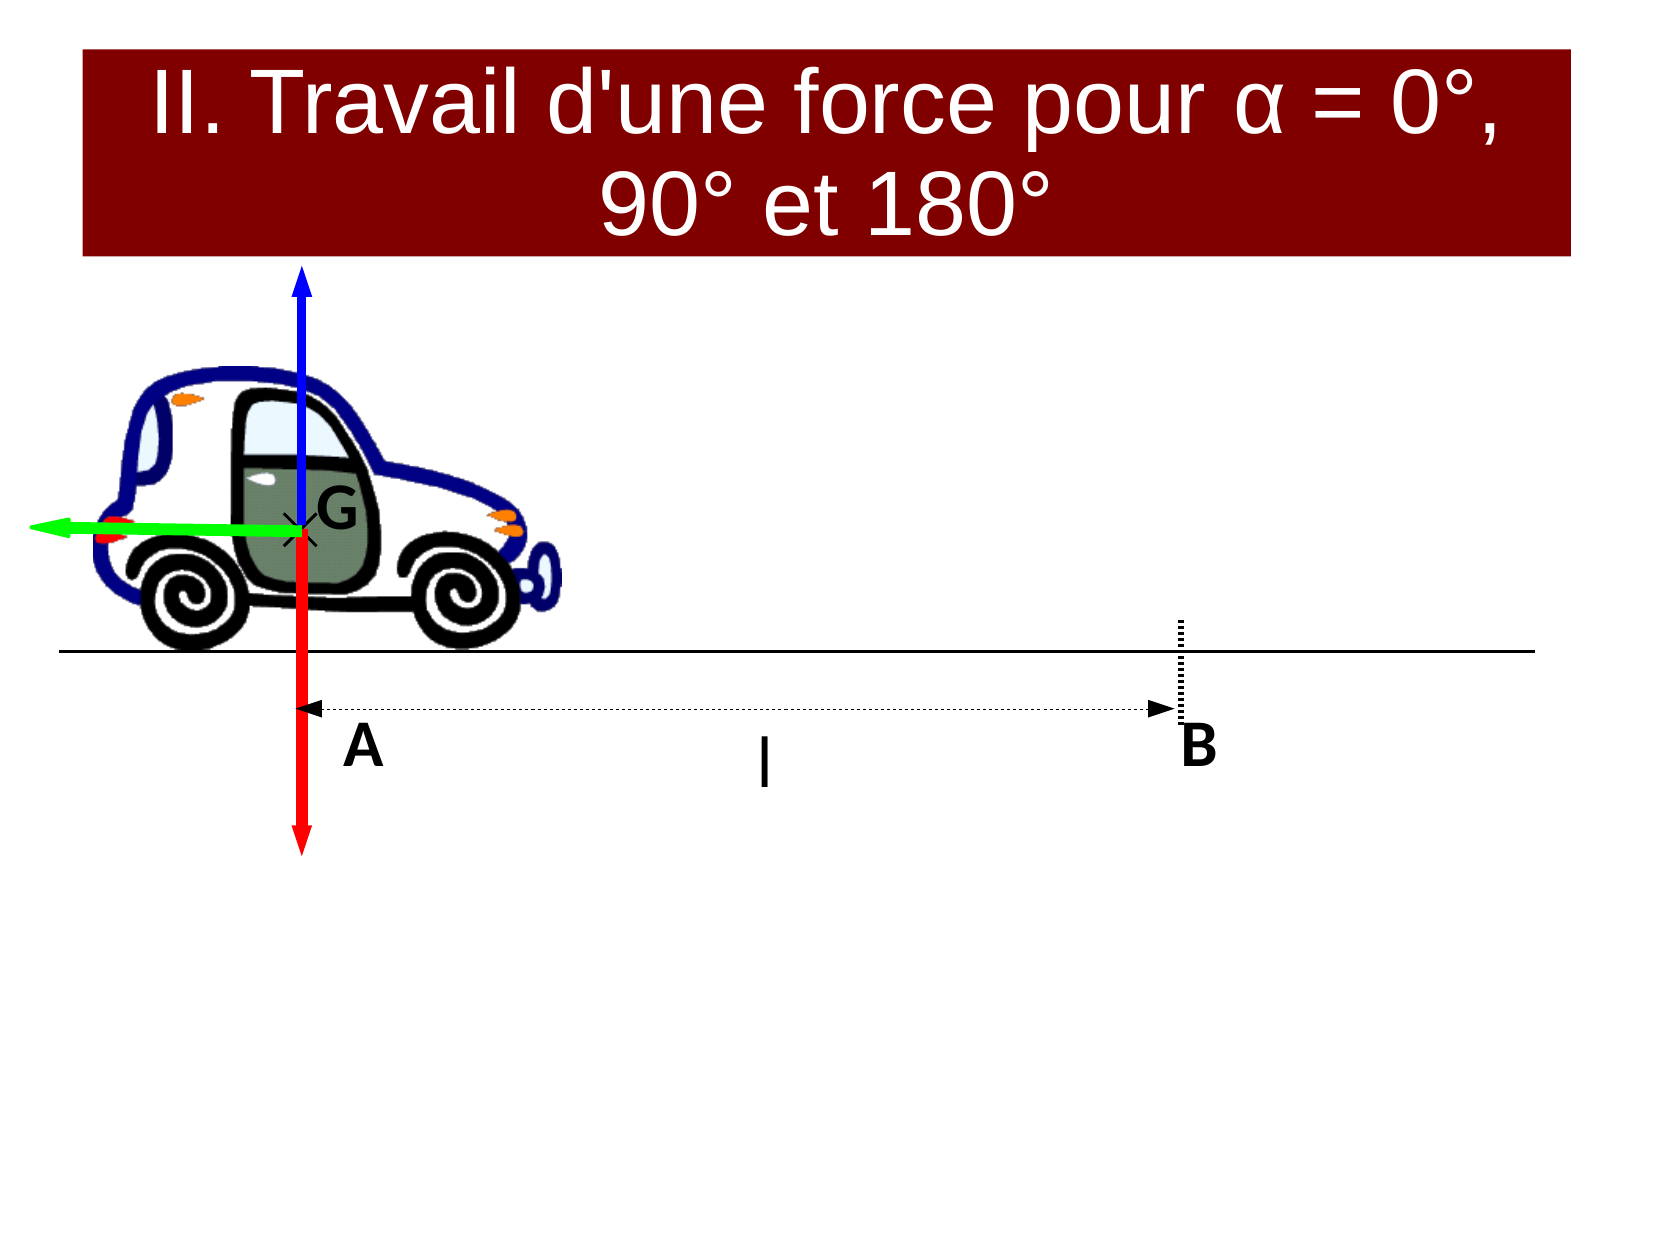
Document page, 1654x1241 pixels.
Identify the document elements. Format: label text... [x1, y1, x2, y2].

text_box B [1165, 708, 1241, 805]
picture [93, 366, 297, 525]
title II. Travail d'une force pour α = 0°, 90° et 180° [82, 49, 1571, 257]
text_box G [302, 472, 357, 569]
picture [306, 366, 562, 650]
text_box l [741, 708, 798, 805]
text_box A [328, 708, 384, 835]
picture [93, 535, 296, 650]
